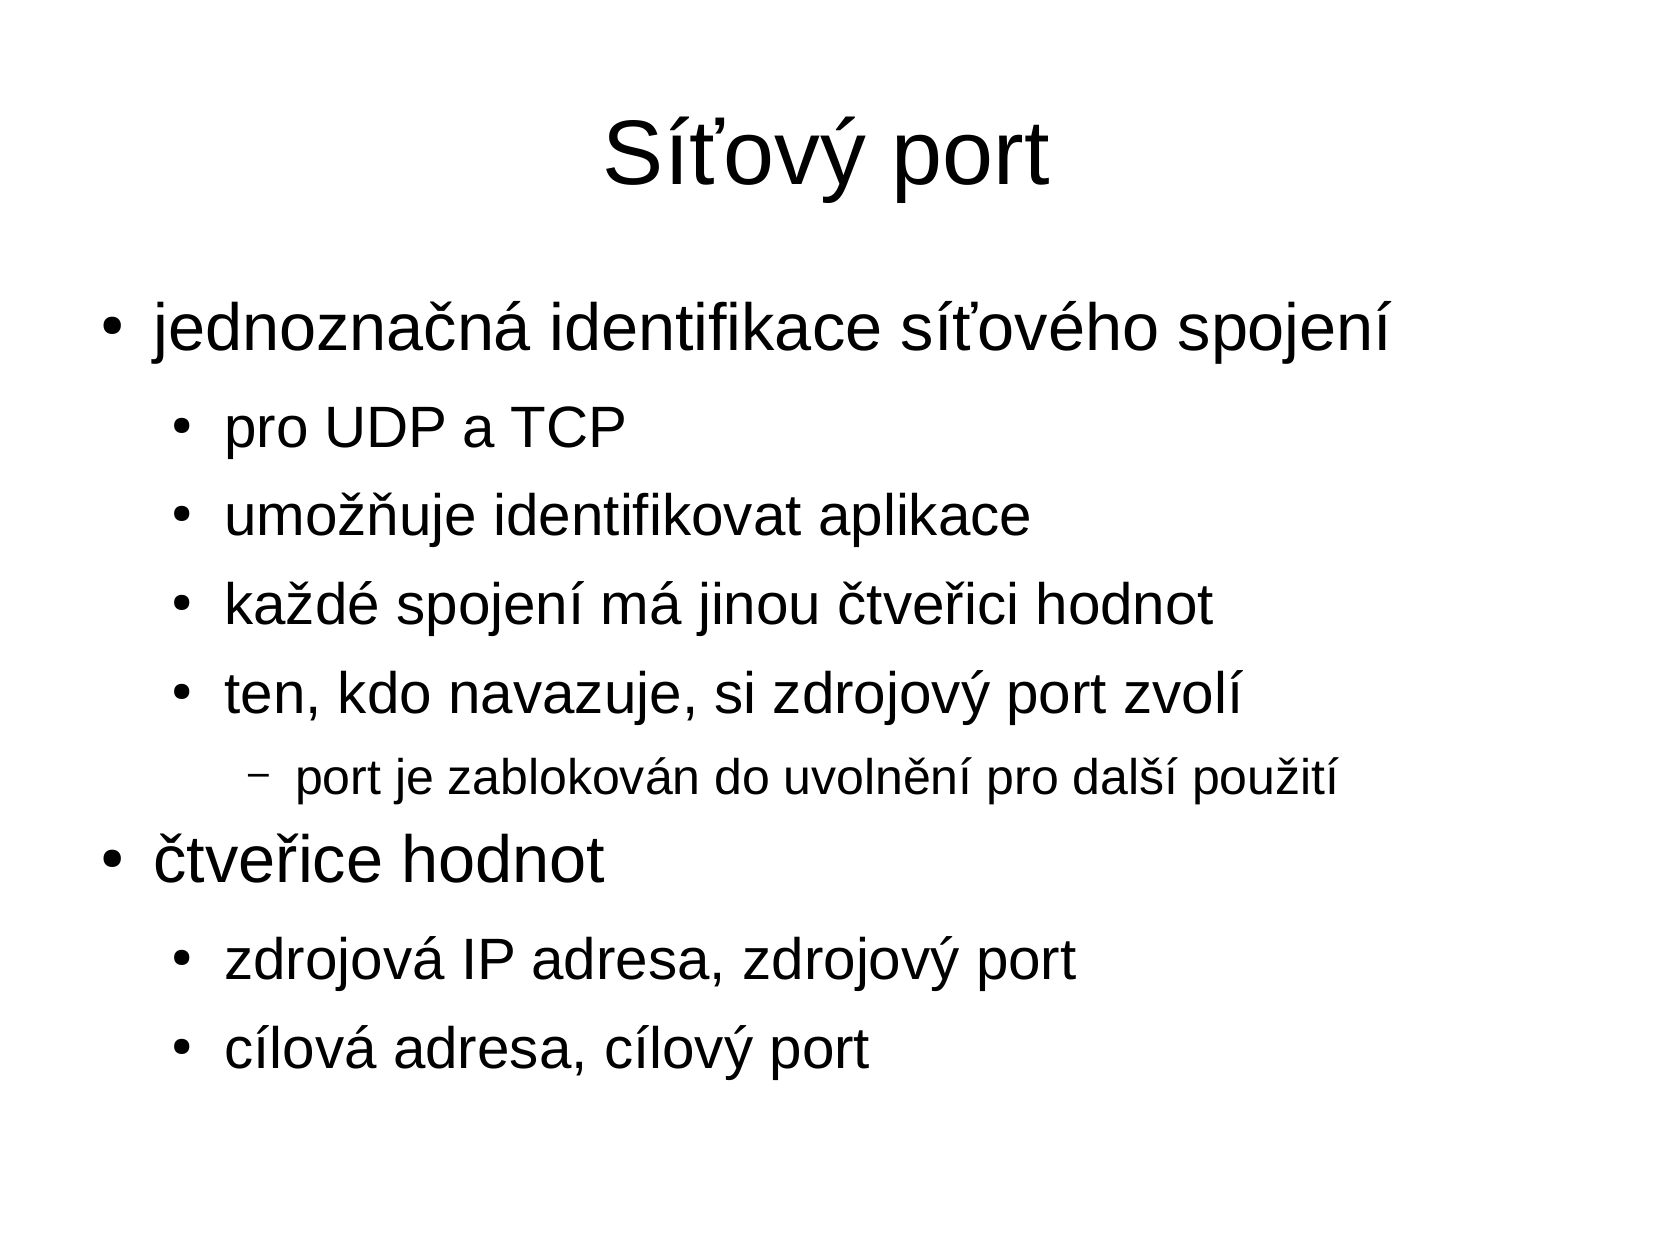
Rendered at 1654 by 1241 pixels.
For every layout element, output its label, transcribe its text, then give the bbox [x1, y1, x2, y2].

list jednoznačná identifikace síťového spojení pro UDP a TCP umožňuje identifikovat aplikace každé spojení má jinou čtveřici hodnot ten, kdo navazuje, si zdrojový port zvolí port je zablokován do uvolnění pro další použití čtveřice hodnot zdrojová IP adresa, zdrojový port cílová adresa, cílový port [82, 290, 1571, 1109]
title Síťový port [82, 49, 1571, 257]
